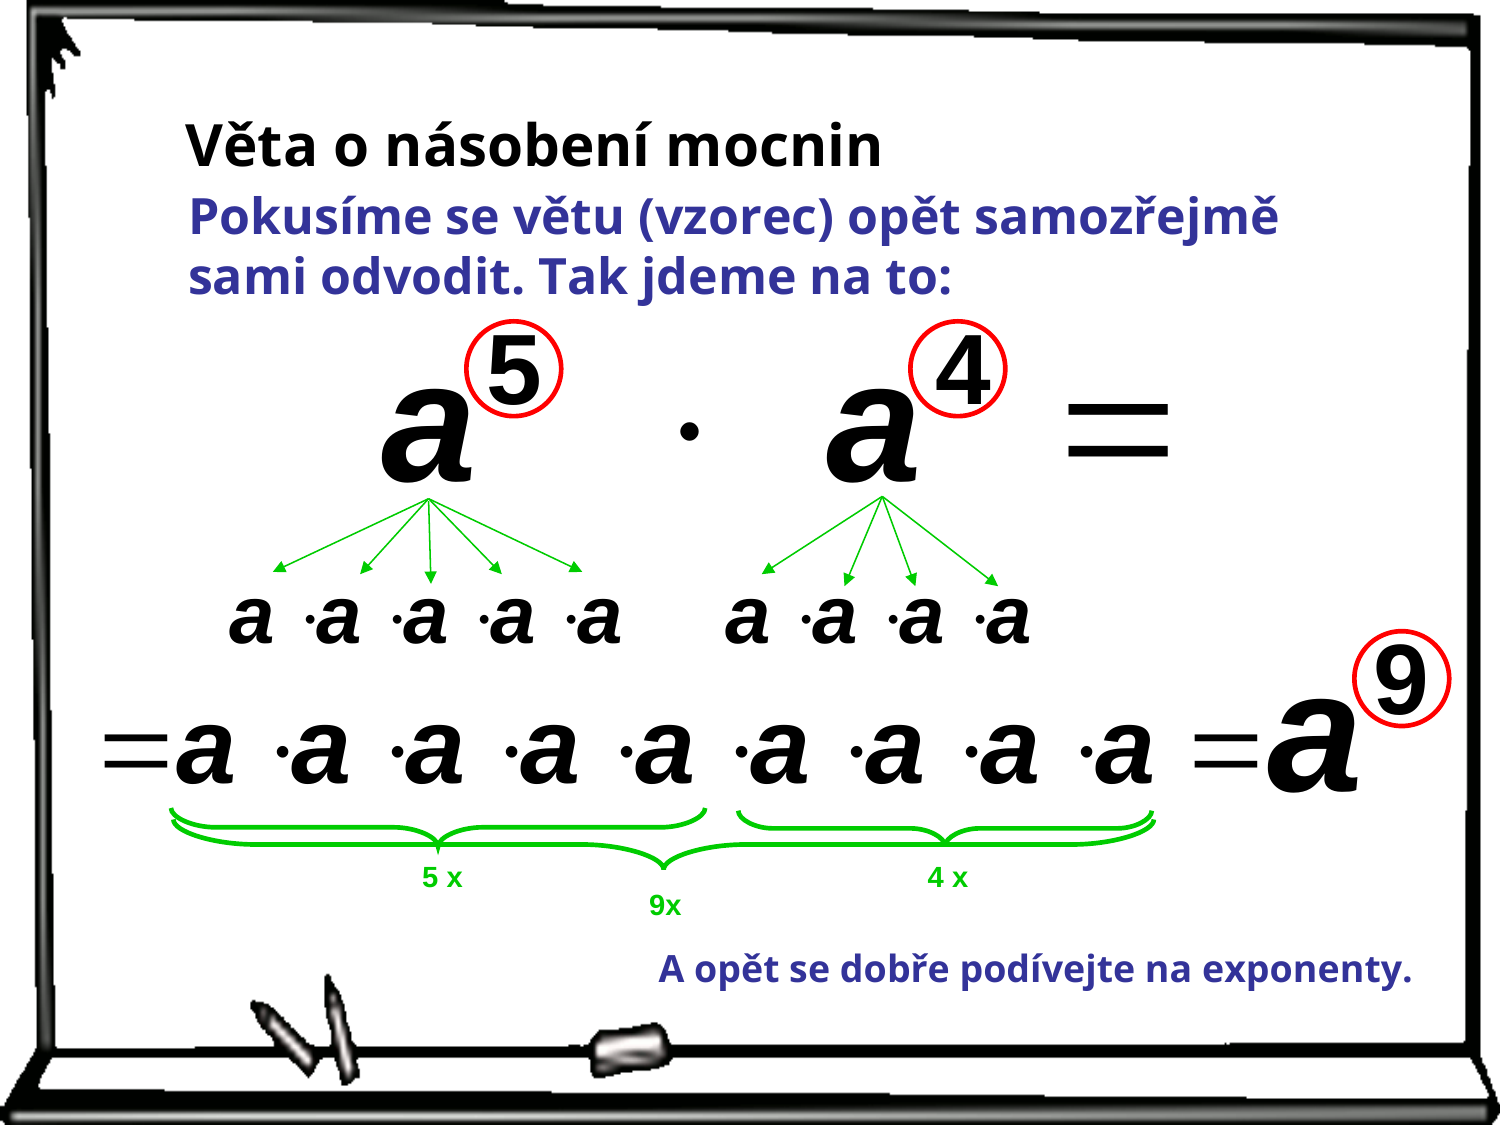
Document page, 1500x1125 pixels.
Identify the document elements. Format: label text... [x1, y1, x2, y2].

text_box 9x [634, 878, 824, 929]
text_box 9x [654, 898, 660, 905]
text_box 4 x [912, 850, 1103, 902]
text_box [357, 295, 1173, 553]
text_box Pokusíme se větu (vzorec) opět samozřejmě sami odvodit. Tak jdeme na to: [173, 191, 1403, 298]
chart [218, 582, 642, 665]
text_box Věta o násobení mocnin [171, 89, 1211, 197]
chart [714, 582, 1049, 665]
text_box [357, 504, 421, 553]
text_box [436, 504, 538, 553]
text_box A opět se dobře podívejte na exponenty. [643, 914, 1448, 1021]
chart [76, 605, 1459, 835]
text_box 5 x [407, 850, 597, 902]
text_box [860, 501, 901, 553]
text_box [430, 503, 479, 553]
text_box [798, 501, 879, 553]
picture [0, 0, 1500, 1125]
text_box [886, 501, 952, 553]
text_box [382, 503, 429, 553]
